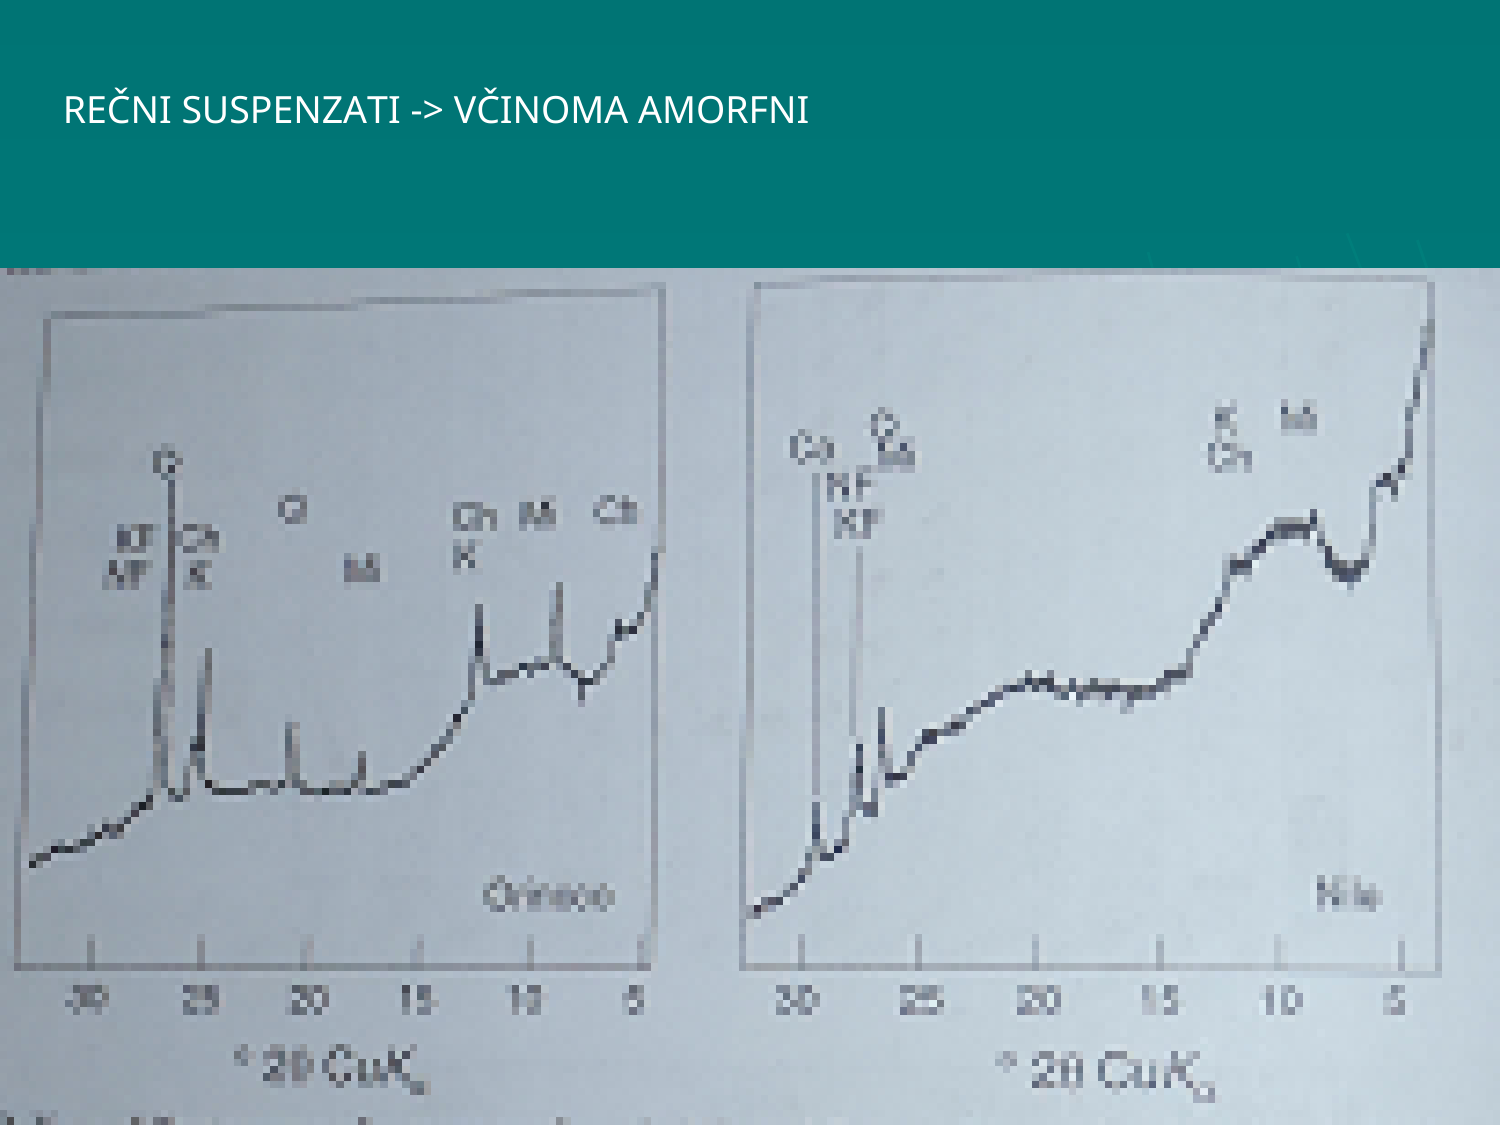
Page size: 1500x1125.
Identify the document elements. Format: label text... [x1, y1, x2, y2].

picture [0, 268, 1500, 1125]
text_box REČNI SUSPENZATI -> VČINOMA AMORFNI [48, 78, 825, 139]
